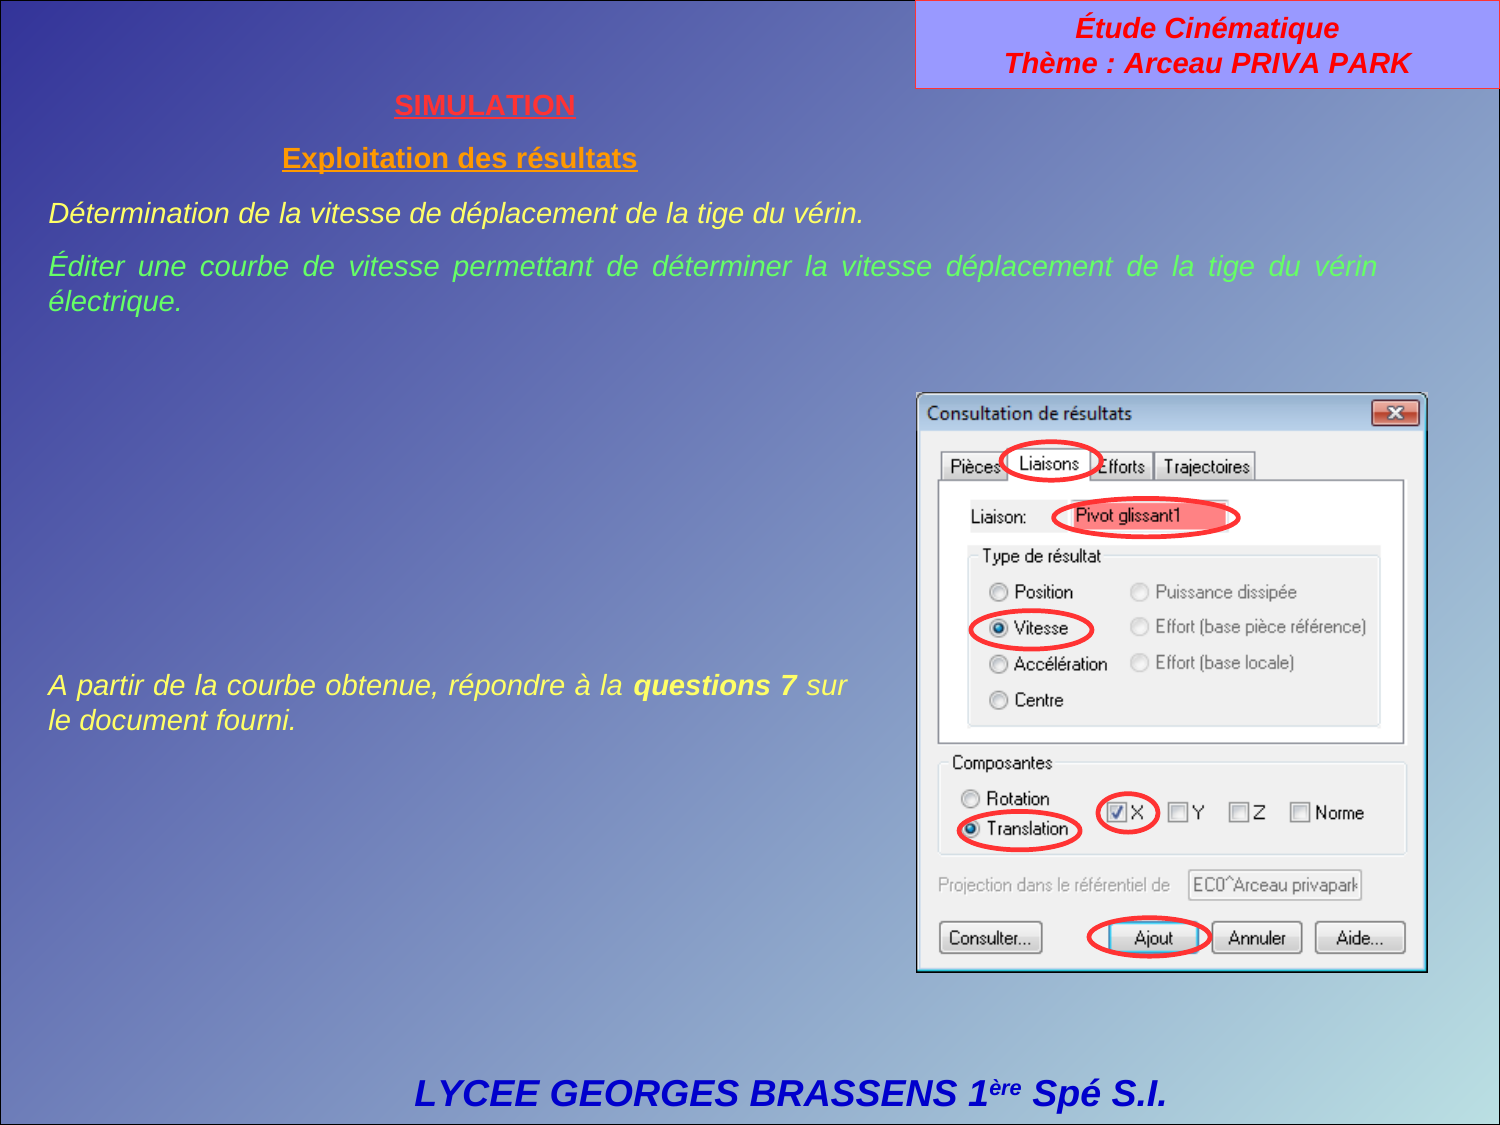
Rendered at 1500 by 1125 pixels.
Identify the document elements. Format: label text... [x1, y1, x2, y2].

text_box Détermination de la vitesse de déplacement de la tige du vérin. [33, 186, 1395, 237]
text_box A partir de la courbe obtenue, répondre à la questions 7 sur le document fourni. [33, 659, 862, 745]
text_box Éditer une courbe de vitesse permettant de déterminer la vitesse déplacement de la tige du vérin électrique. [33, 239, 1395, 326]
picture [916, 392, 1428, 973]
text_box SIMULATION [379, 78, 591, 130]
text_box Exploitation des résultats [267, 131, 653, 183]
